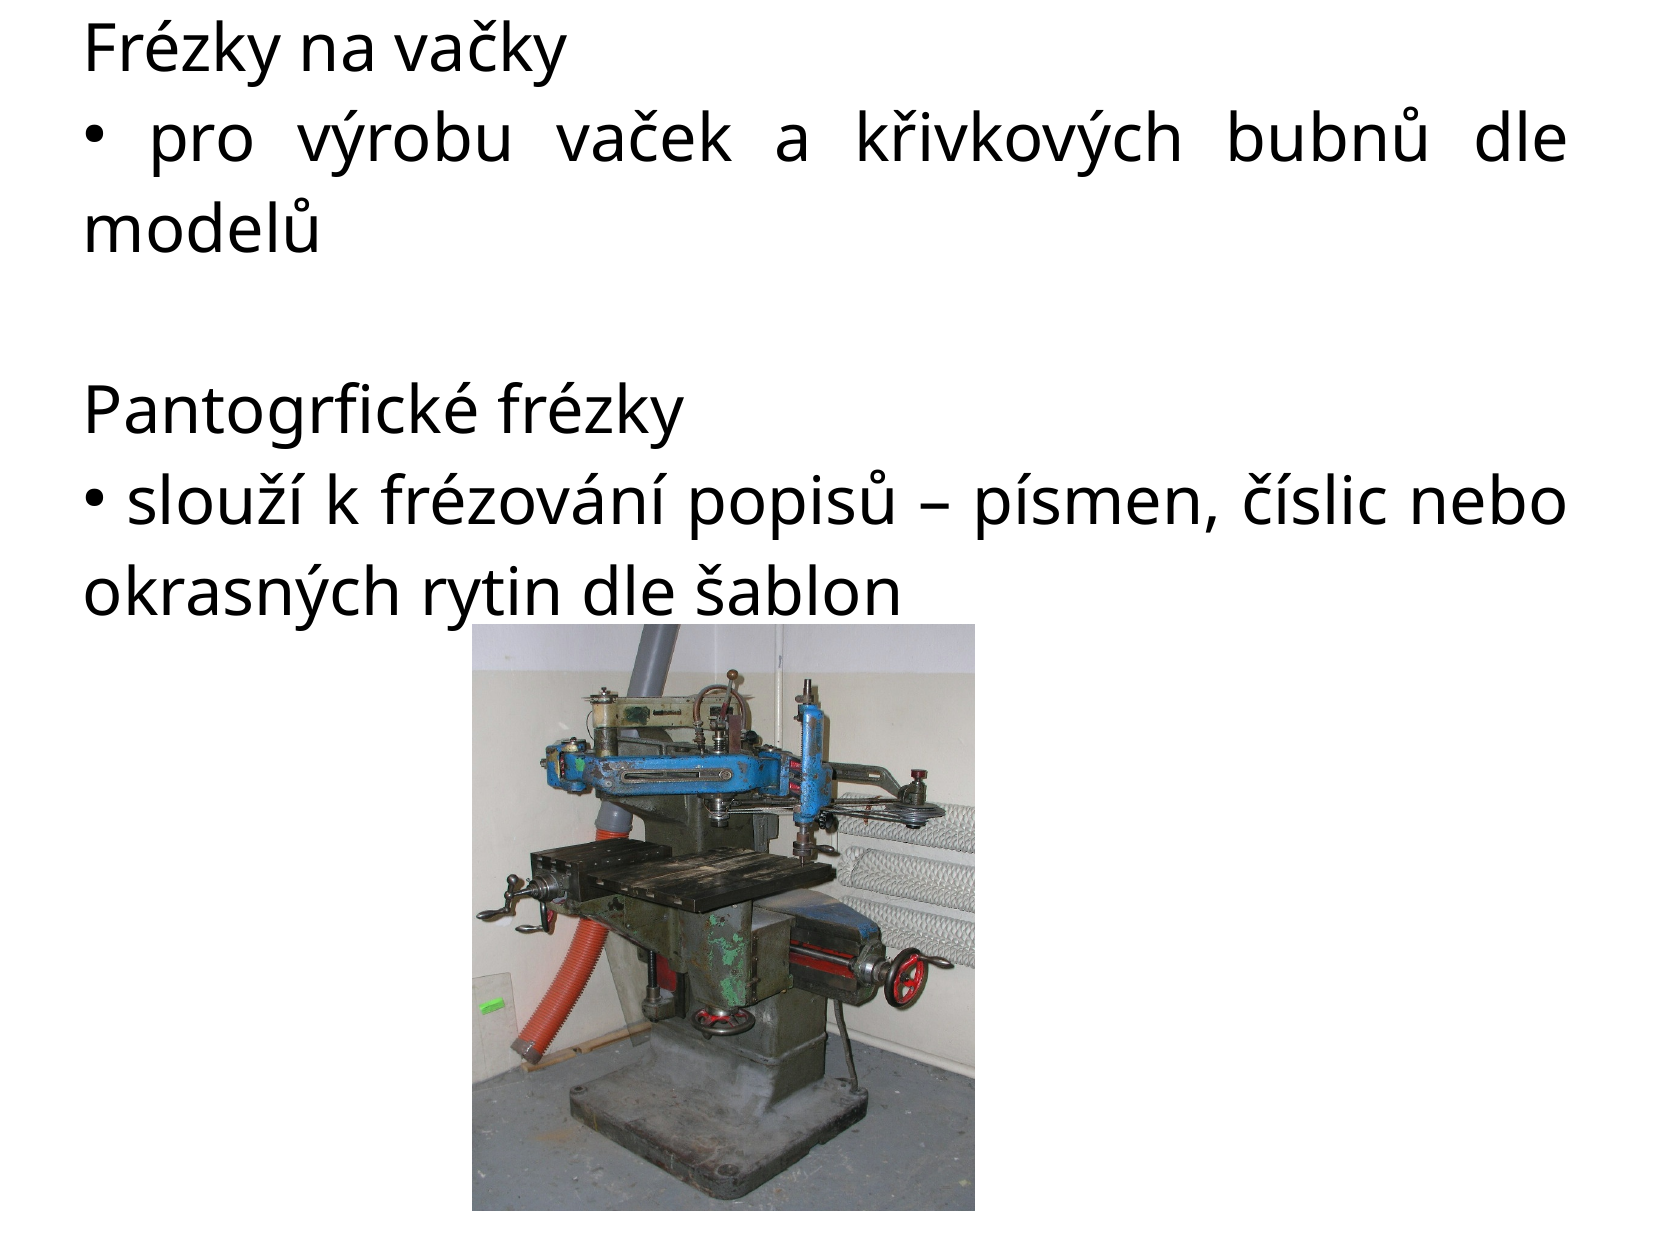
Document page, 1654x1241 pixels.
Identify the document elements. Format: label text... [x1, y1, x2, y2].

subtitle Frézky na vačky pro výrobu vaček a křivkových bubnů dle modelů Pantogrfické frézky slouží k frézování popisů – písmen, číslic nebo okrasných rytin dle šablon [82, 45, 1571, 1113]
picture [472, 624, 975, 1211]
